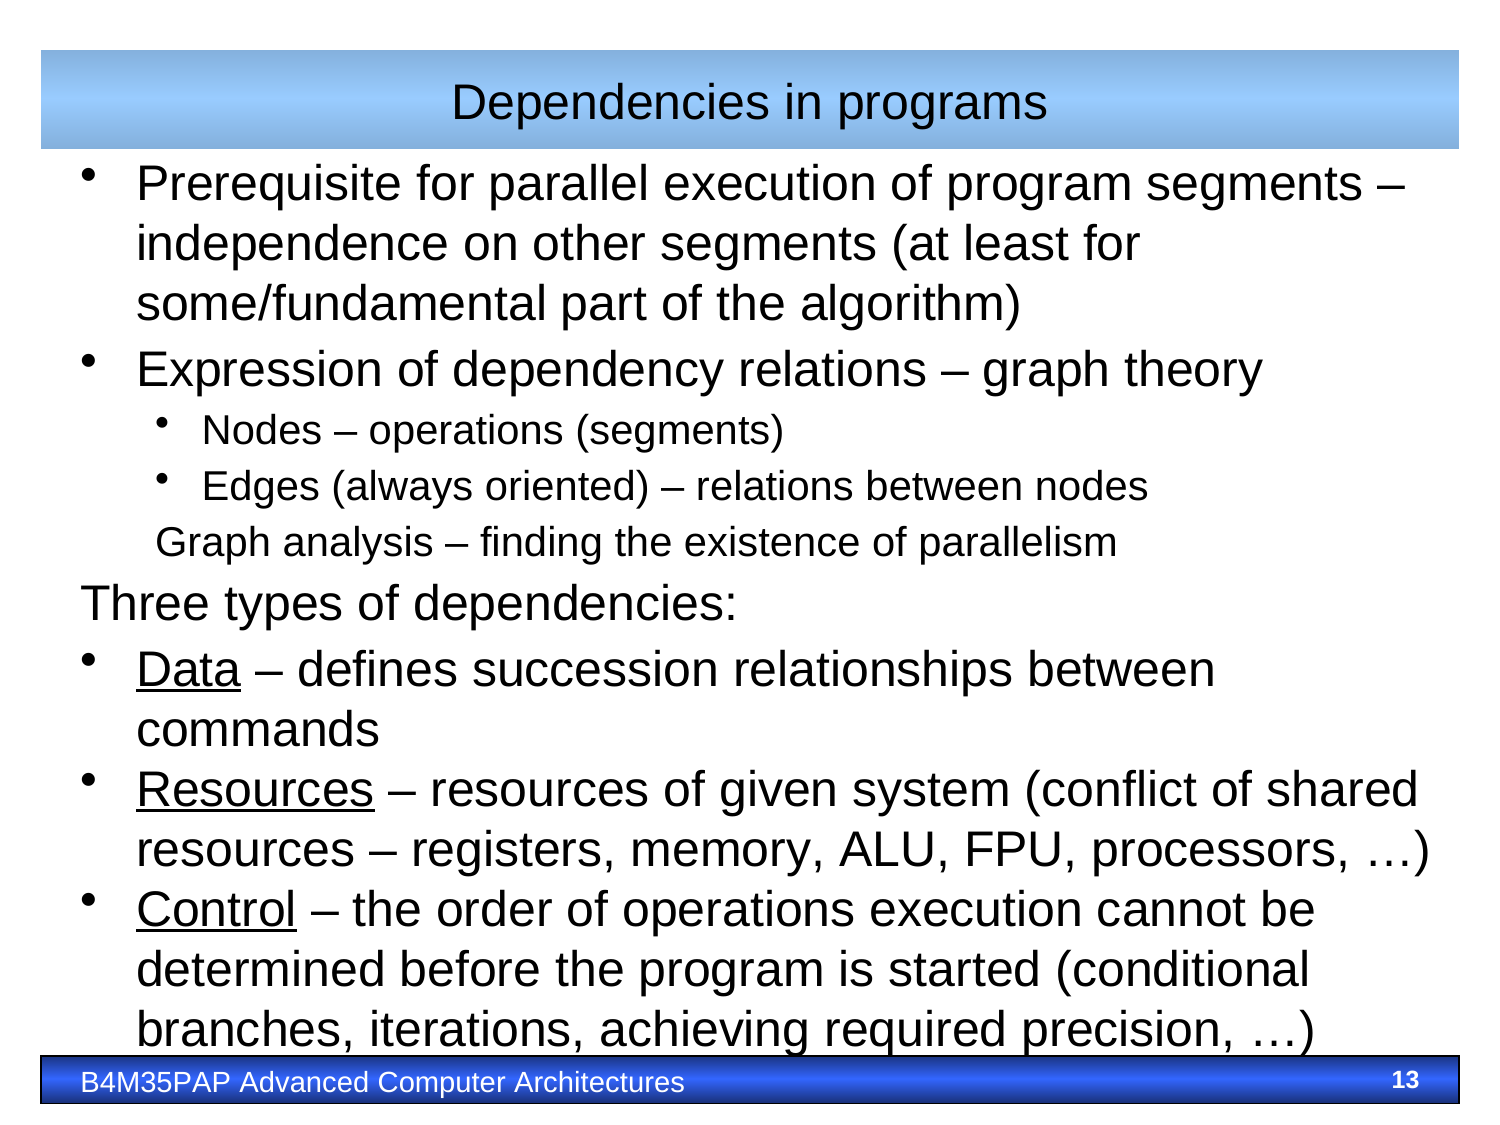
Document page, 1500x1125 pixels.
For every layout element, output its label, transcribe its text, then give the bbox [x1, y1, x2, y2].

title Dependencies in programs [41, 50, 1459, 149]
list Prerequisite for parallel execution of program segments – independence on other segments (at least for some/fundamental part of the algorithm) Expression of dependency relations – graph theory Nodes – operations (segments) Edges (always oriented) – relations between nodes Graph analysis – finding the existence of parallelism Three types of dependencies: Data – defines succession relationships between commands Resources – resources of given system (conflict of shared resources – registers, memory, ALU, FPU, processors, …) Control – the order of operations execution cannot be determined before the program is started (conditional branches, iterations, achieving required precision, …) [64, 143, 1462, 970]
